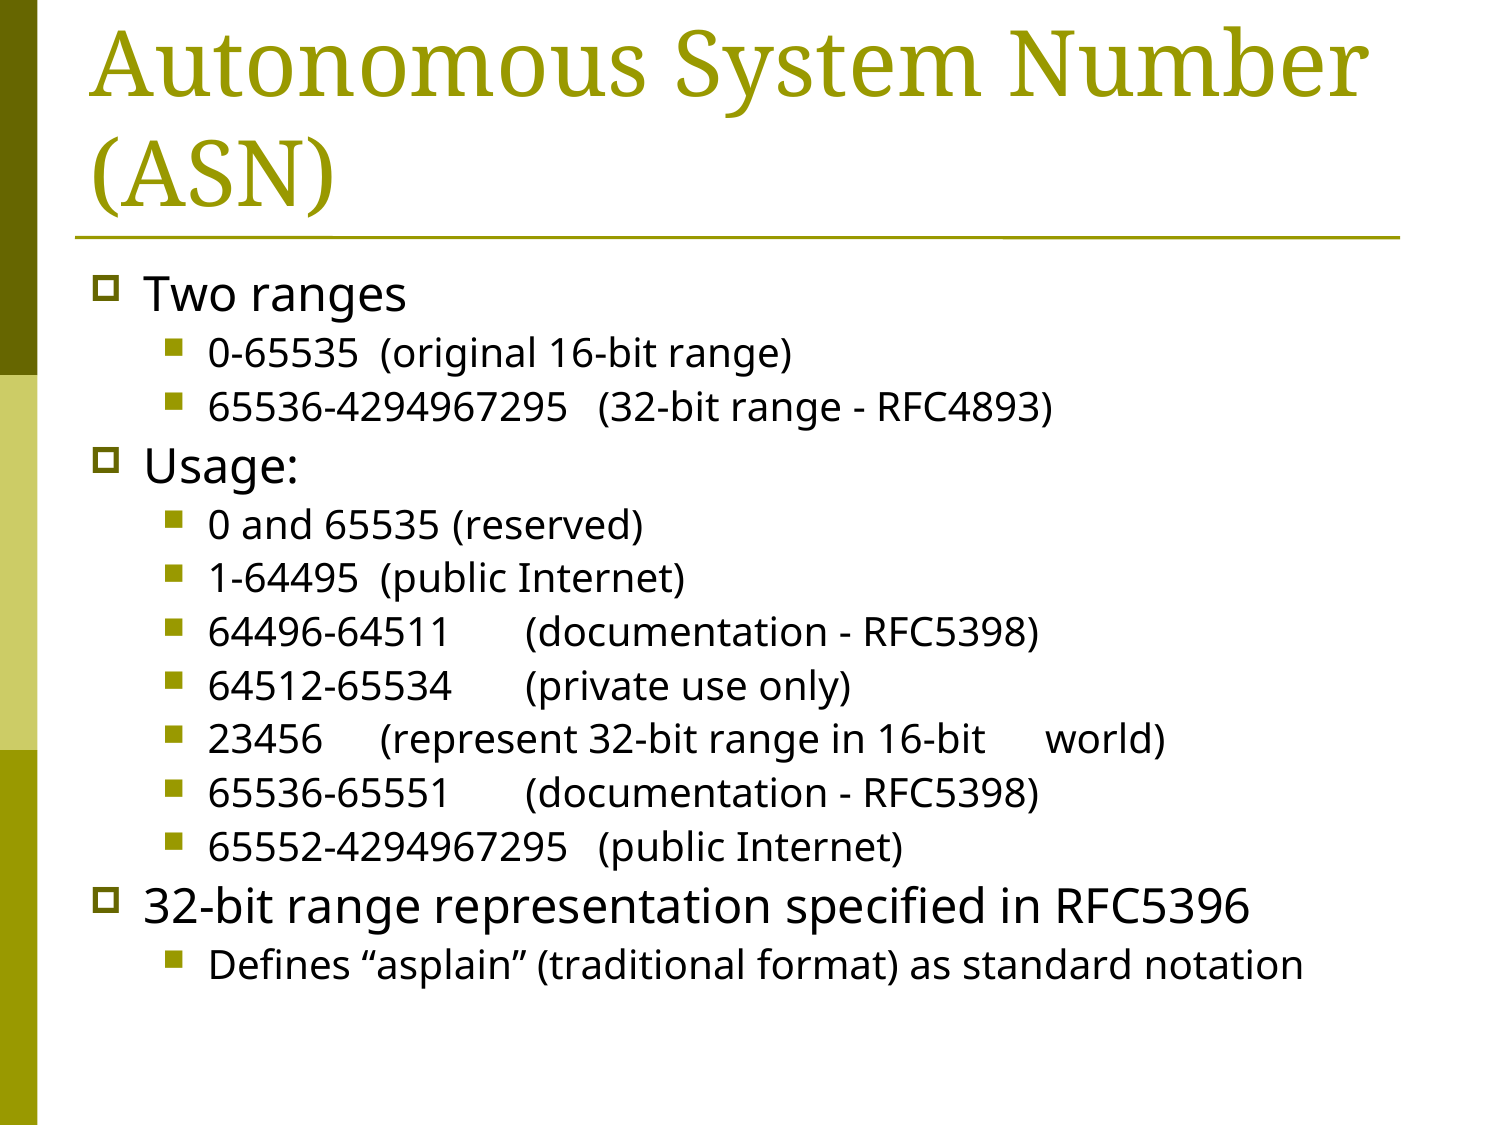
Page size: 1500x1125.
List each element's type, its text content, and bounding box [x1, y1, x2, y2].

list Two ranges 0-65535 (original 16-bit range) 65536-4294967295 (32-bit range - RFC4893) Usage: 0 and 65535 (reserved) 1-64495 (public Internet) 64496-64511 (documentation - RFC5398) 64512-65534 (private use only) 23456 (represent 32-bit range in 16-bit world) 65536-65551 (documentation - RFC5398) 65552-4294967295 (public Internet) 32-bit range representation specified in RFC5396 Defines “asplain” (traditional format) as standard notation [75, 262, 1426, 1006]
title Autonomous System Number (ASN) [75, 0, 1426, 233]
